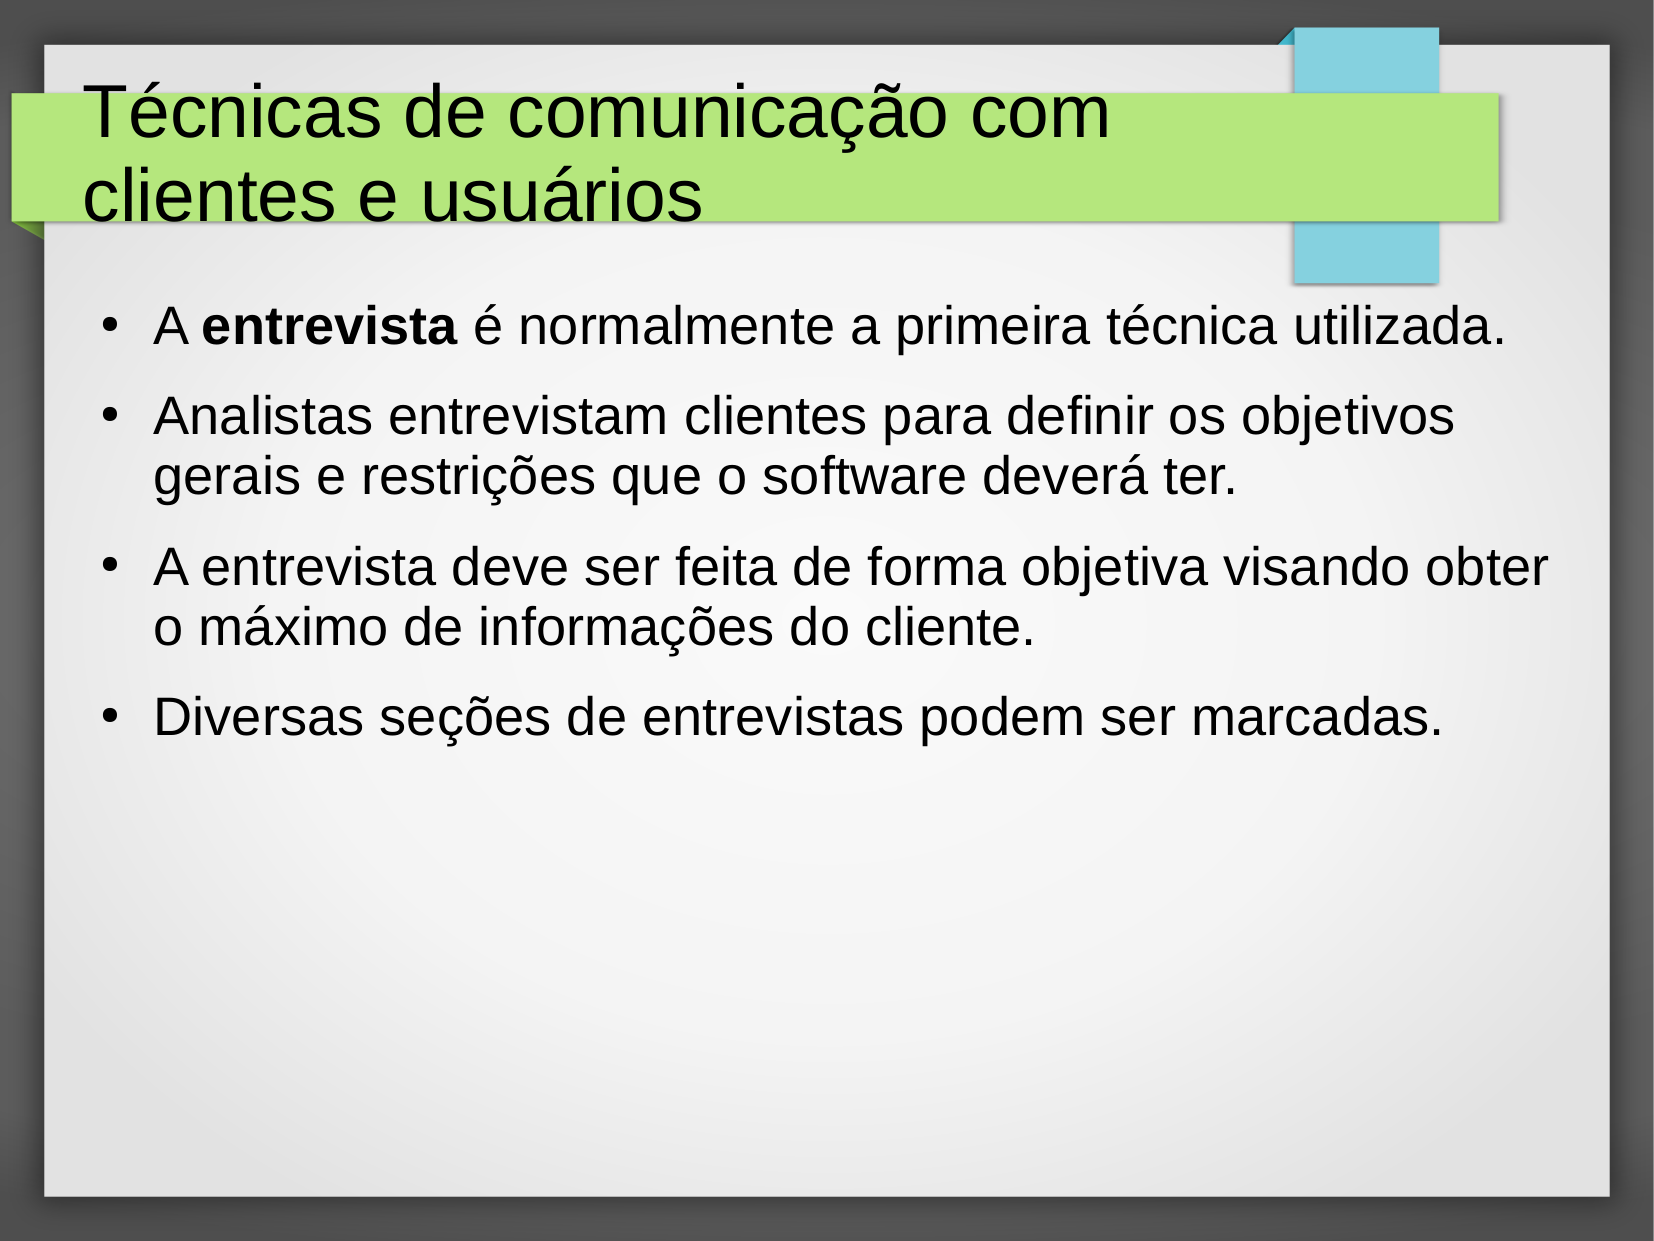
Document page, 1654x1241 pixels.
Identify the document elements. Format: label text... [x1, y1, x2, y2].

title Técnicas de comunicação com clientes e usuários [82, 69, 1264, 238]
picture [0, 0, 1654, 1241]
list A entrevista é normalmente a primeira técnica utilizada. Analistas entrevistam clientes para definir os objetivos gerais e restrições que o software deverá ter. A entrevista deve ser feita de forma objetiva visando obter o máximo de informações do cliente. Diversas seções de entrevistas podem ser marcadas. [82, 295, 1571, 1015]
